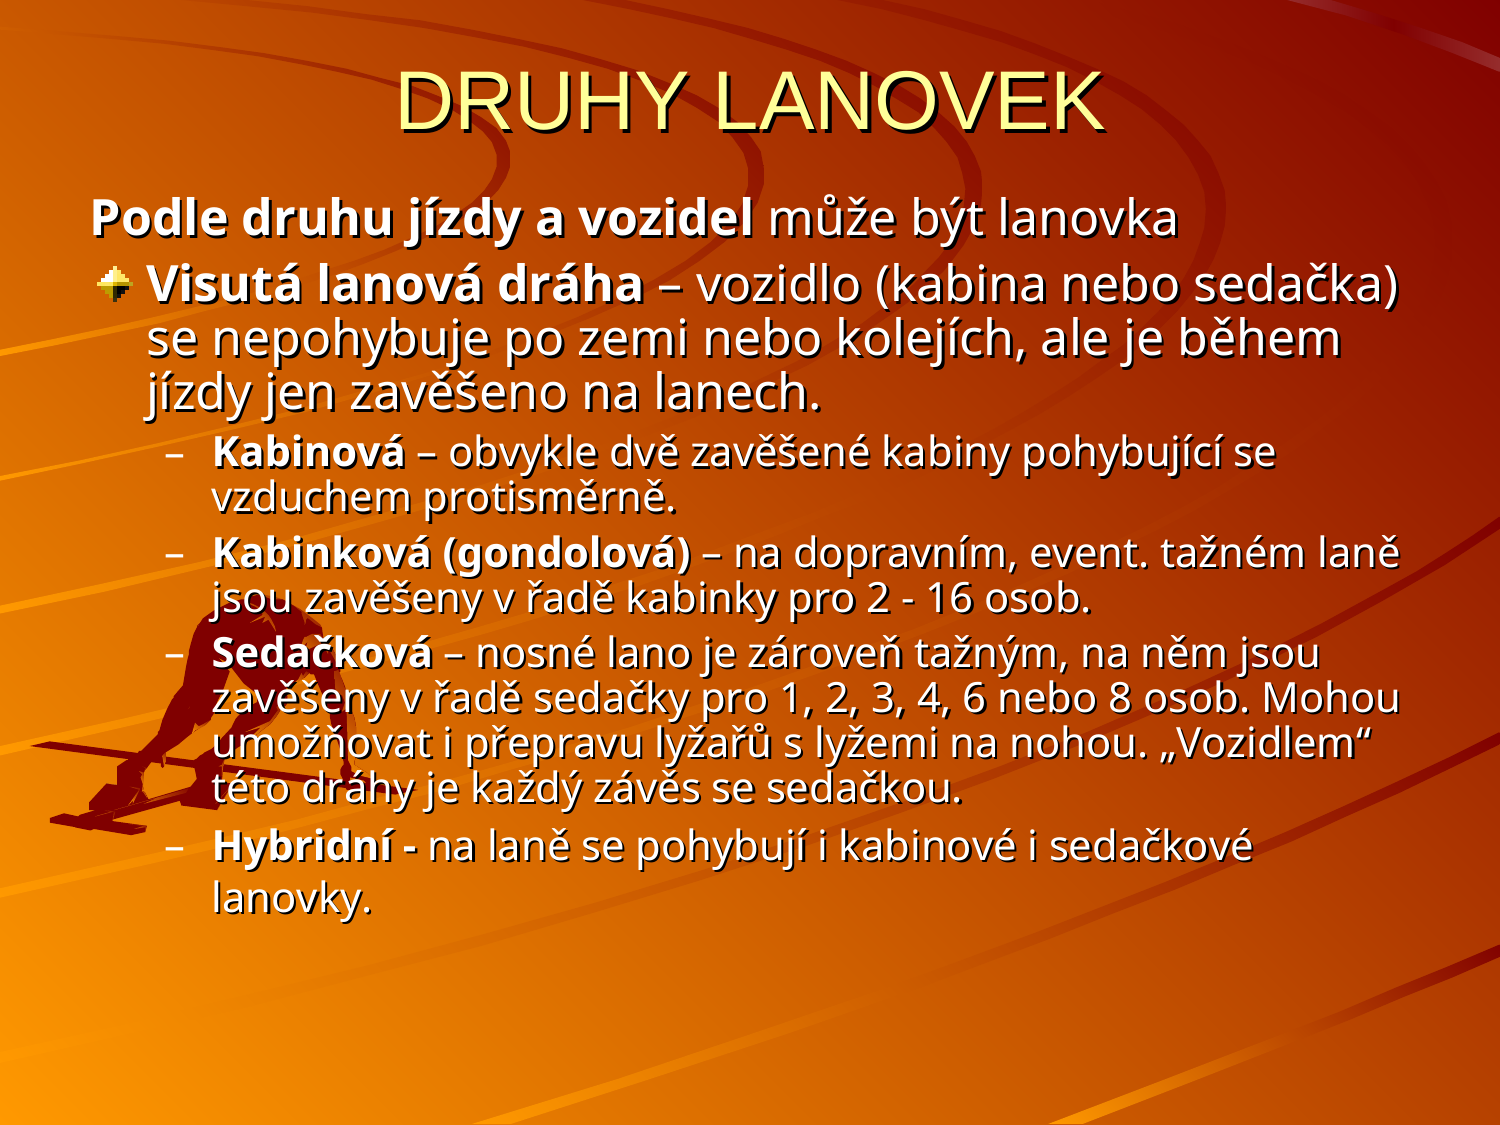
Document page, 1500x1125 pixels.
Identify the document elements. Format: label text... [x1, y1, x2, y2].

title DRUHY LANOVEK [75, 25, 1426, 154]
list Podle druhu jízdy a vozidel může být lanovka Visutá lanová dráha – vozidlo (kabina nebo sedačka) se nepohybuje po zemi nebo kolejích, ale je během jízdy jen zavěšeno na lanech. Kabinová – obvykle dvě zavěšené kabiny pohybující se vzduchem protisměrně. Kabinková (gondolová) – na dopravním, event. tažném laně jsou zavěšeny v řadě kabinky pro 2 - 16 osob. Sedačková – nosné lano je zároveň tažným, na něm jsou zavěšeny v řadě sedačky pro 1, 2, 3, 4, 6 nebo 8 osob. Mohou umožňovat i přepravu lyžařů s lyžemi na nohou. „Vozidlem“ této dráhy je každý závěs se sedačkou. Hybridní - na laně se pohybují i kabinové i sedačkové lanovky. [75, 184, 1426, 1083]
